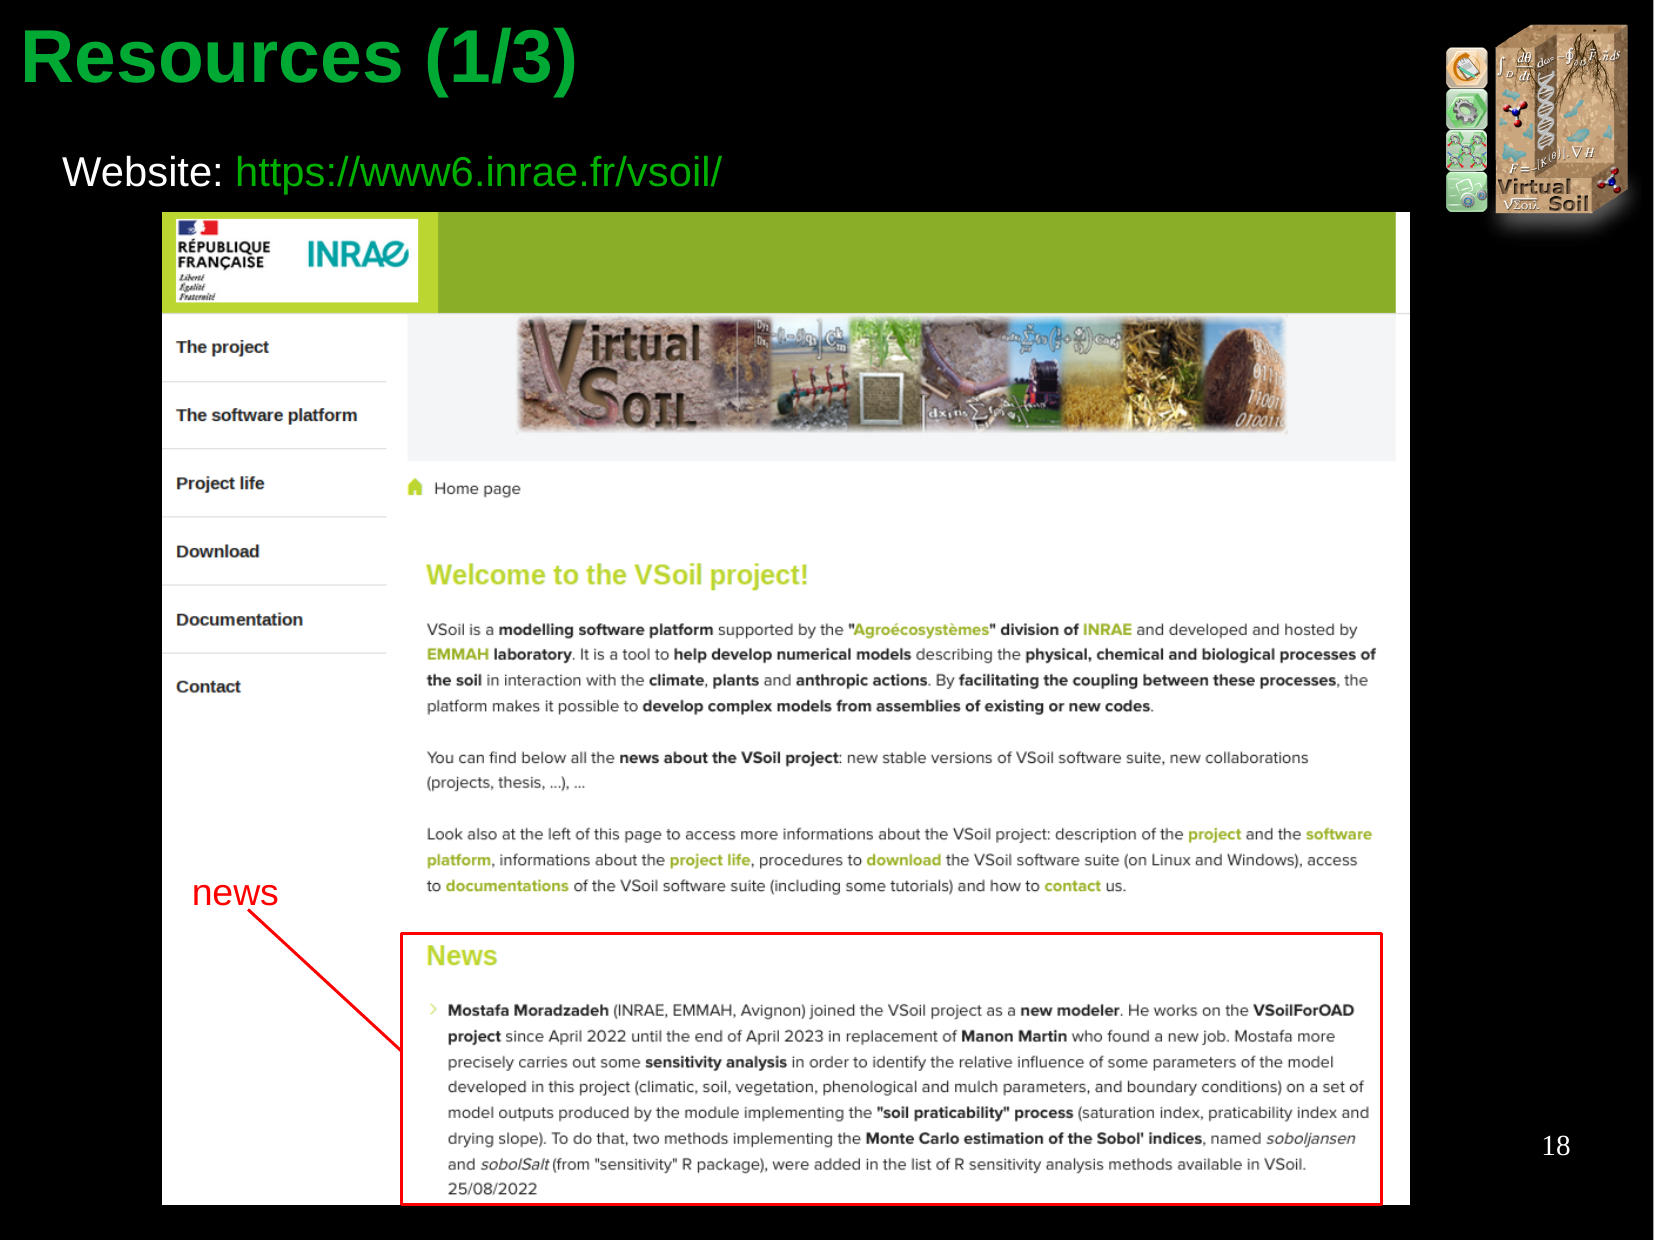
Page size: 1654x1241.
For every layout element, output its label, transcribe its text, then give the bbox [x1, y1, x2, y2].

text_box news [177, 864, 296, 922]
text_box Resources (1/3) [5, 7, 1359, 107]
picture [162, 0, 1642, 1205]
text_box Website: https://www6.inrae.fr/vsoil/ [47, 141, 1158, 204]
picture [403, 935, 1380, 1203]
